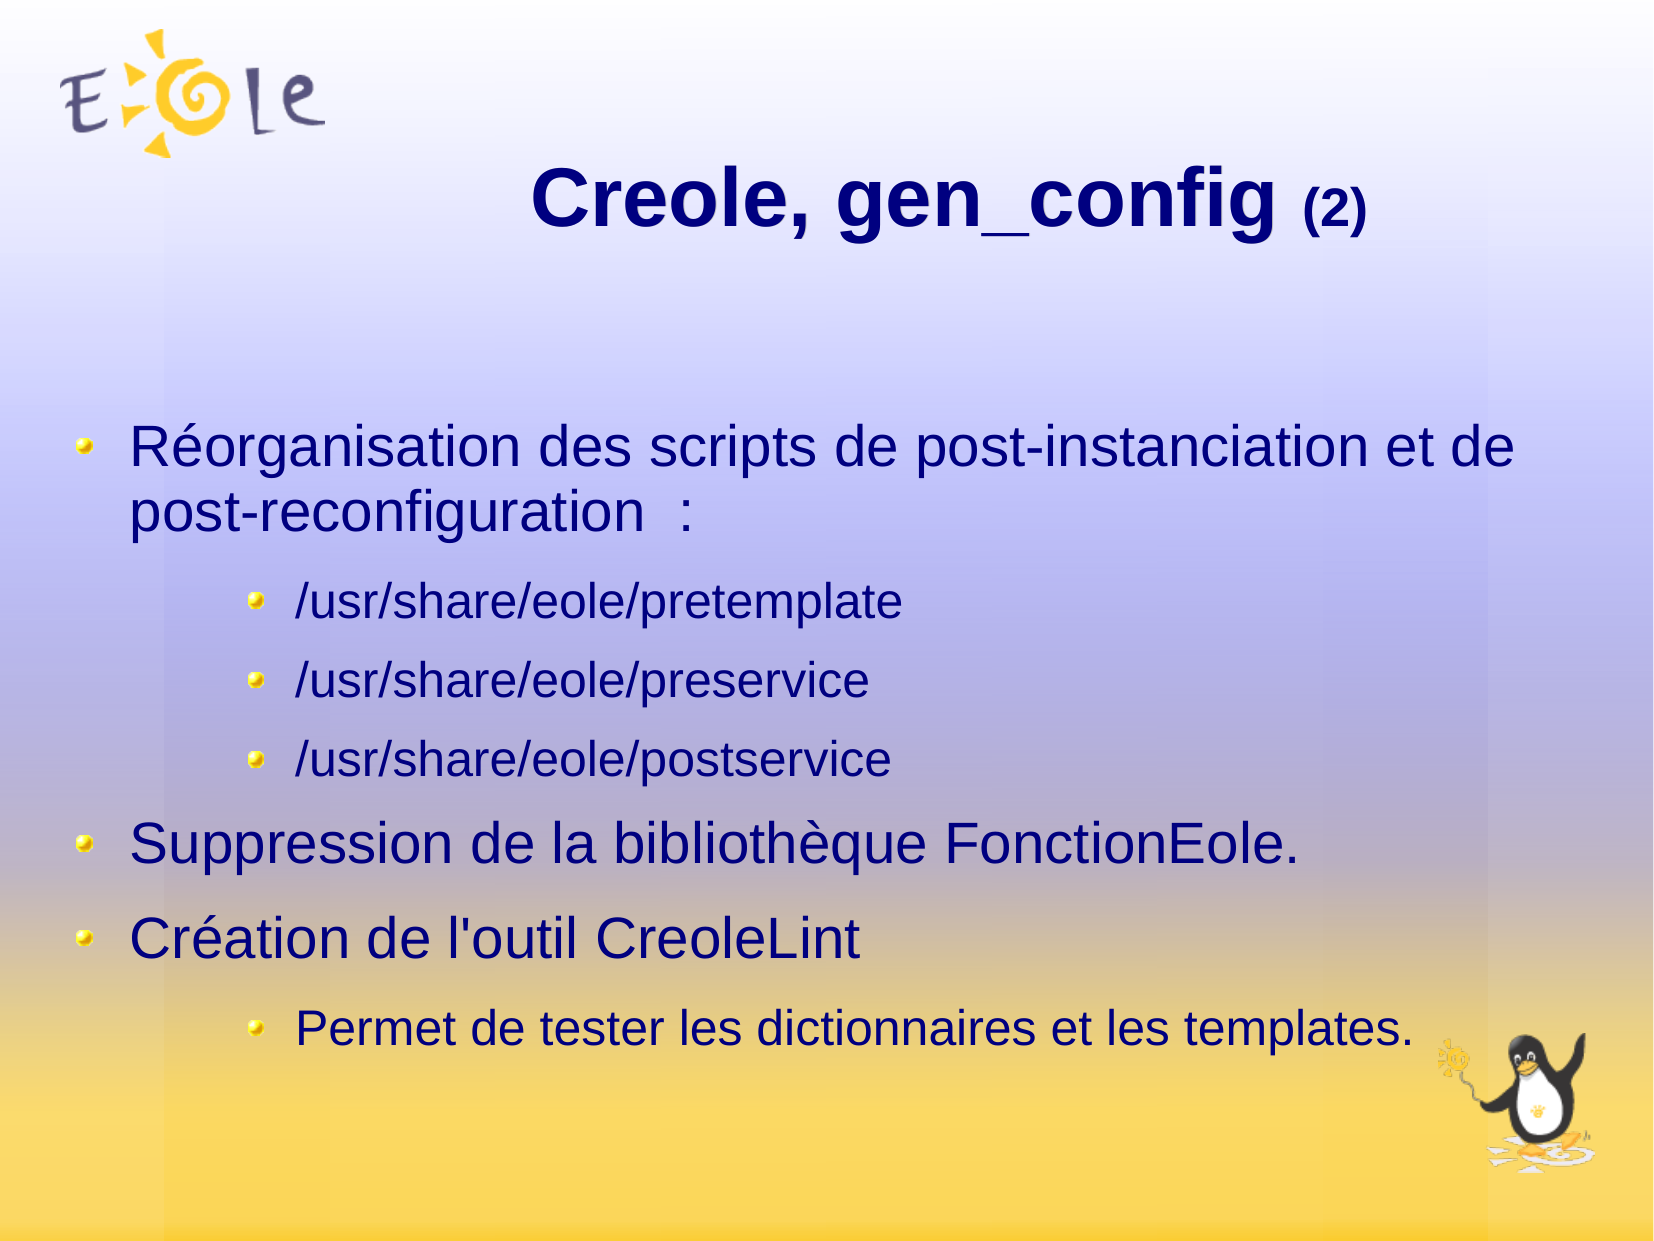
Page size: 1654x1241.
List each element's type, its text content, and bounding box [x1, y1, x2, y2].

picture [0, 0, 1654, 1241]
text_box Creole, gen_config (2) [515, 143, 1407, 266]
list Réorganisation des scripts de post-instanciation et de post-reconfiguration : /usr/share/eole/pretemplate /usr/share/eole/preservice /usr/share/eole/postservice Suppression de la bibliothèque FonctionEole. Création de l'outil CreoleLint Permet de tester les dictionnaires et les templates. [59, 413, 1595, 1232]
